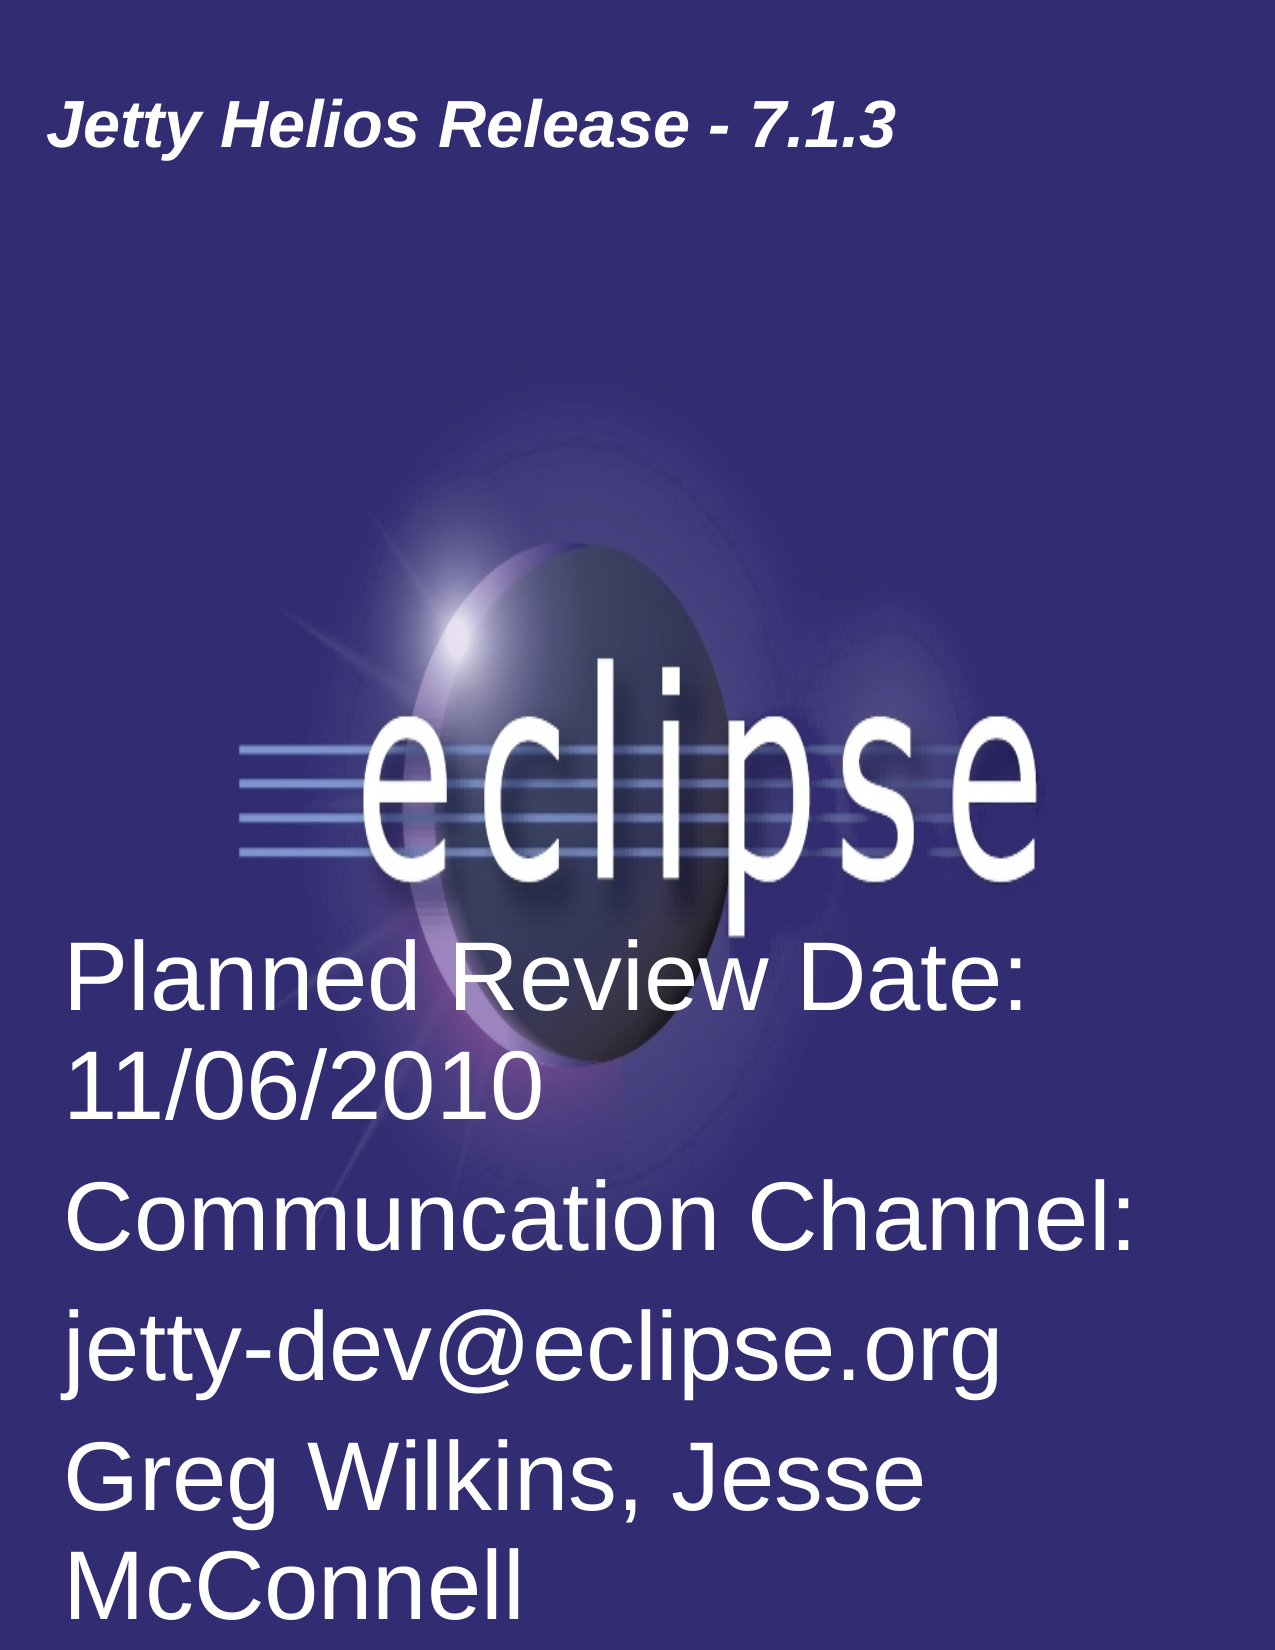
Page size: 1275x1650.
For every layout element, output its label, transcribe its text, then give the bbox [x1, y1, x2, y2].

subtitle Planned Review Date: 11/06/2010 Communcation Channel: jetty-dev@eclipse.org Greg Wilkins, Jesse McConnell [63, 912, 1212, 1650]
title Jetty Helios Release - 7.1.3 [31, 86, 1205, 456]
picture [0, 0, 1275, 1650]
